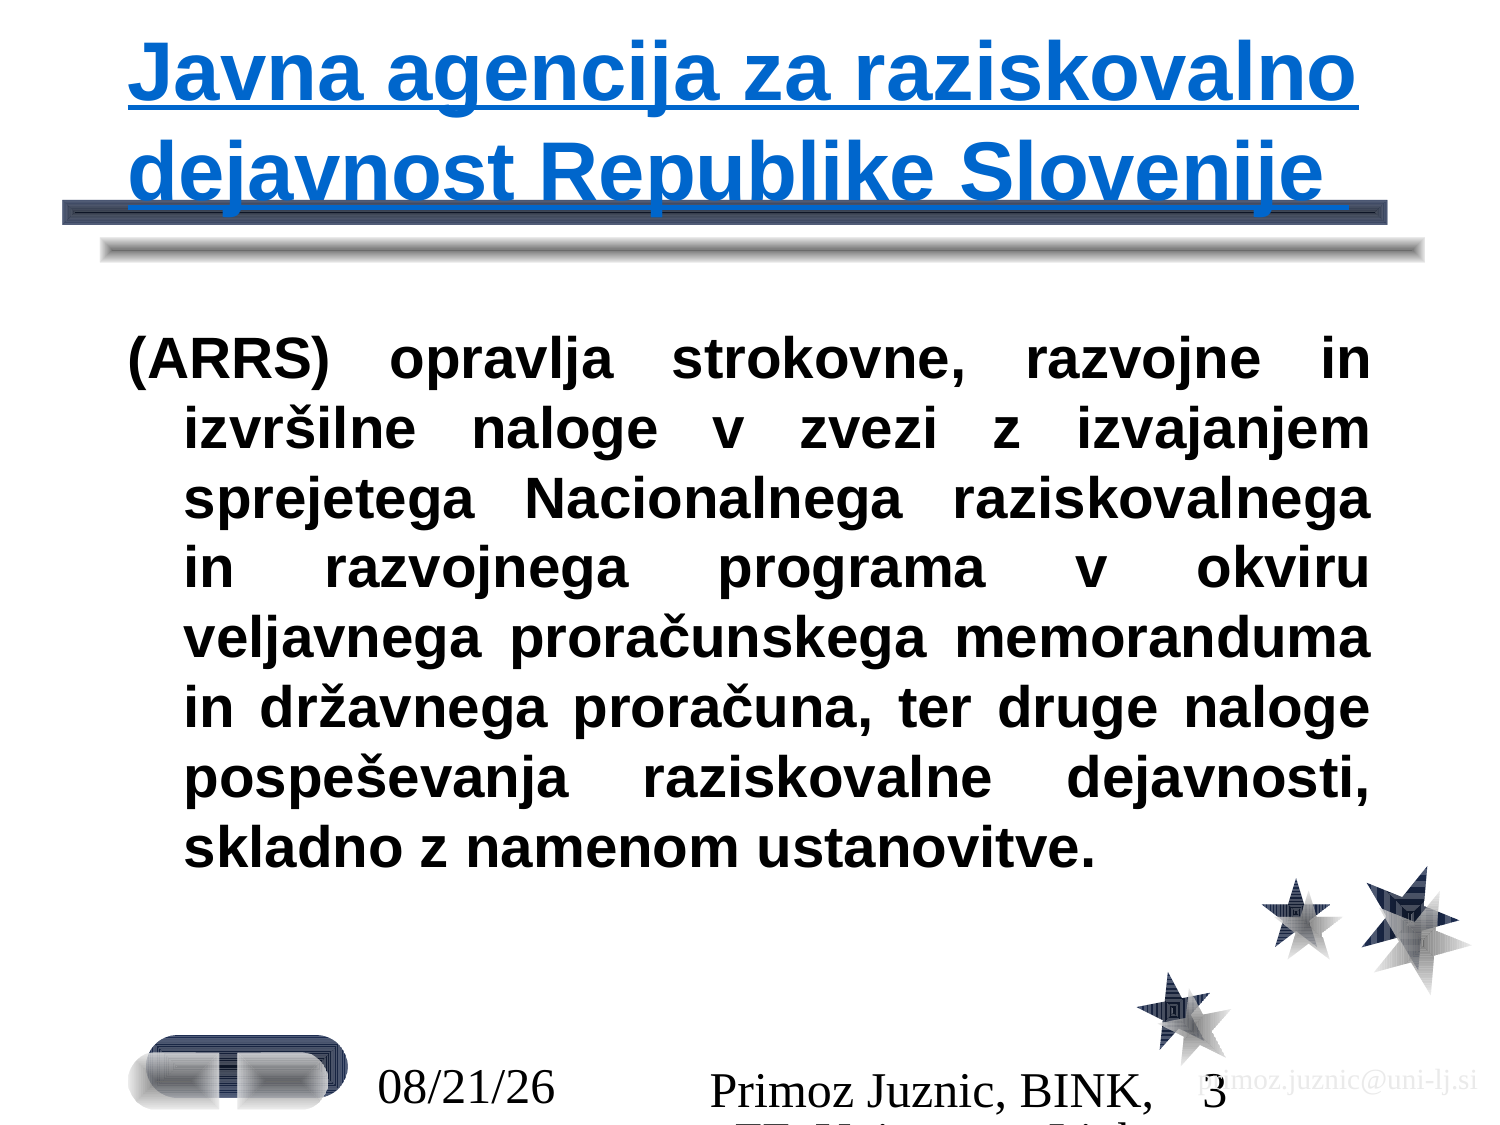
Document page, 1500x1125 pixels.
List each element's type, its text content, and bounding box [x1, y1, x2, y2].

list (ARRS) opravlja strokovne, razvojne in izvršilne naloge v zvezi z izvajanjem sprejetega Nacionalnega raziskovalnega in razvojnega programa v okviru veljavnega proračunskega memoranduma in državnega proračuna, ter druge naloge pospeševanja raziskovalne dejavnosti, skladno z namenom ustanovitve. [112, 312, 1388, 988]
title Javna agencija za raziskovalno dejavnost Republike Slovenije [112, 9, 1388, 225]
